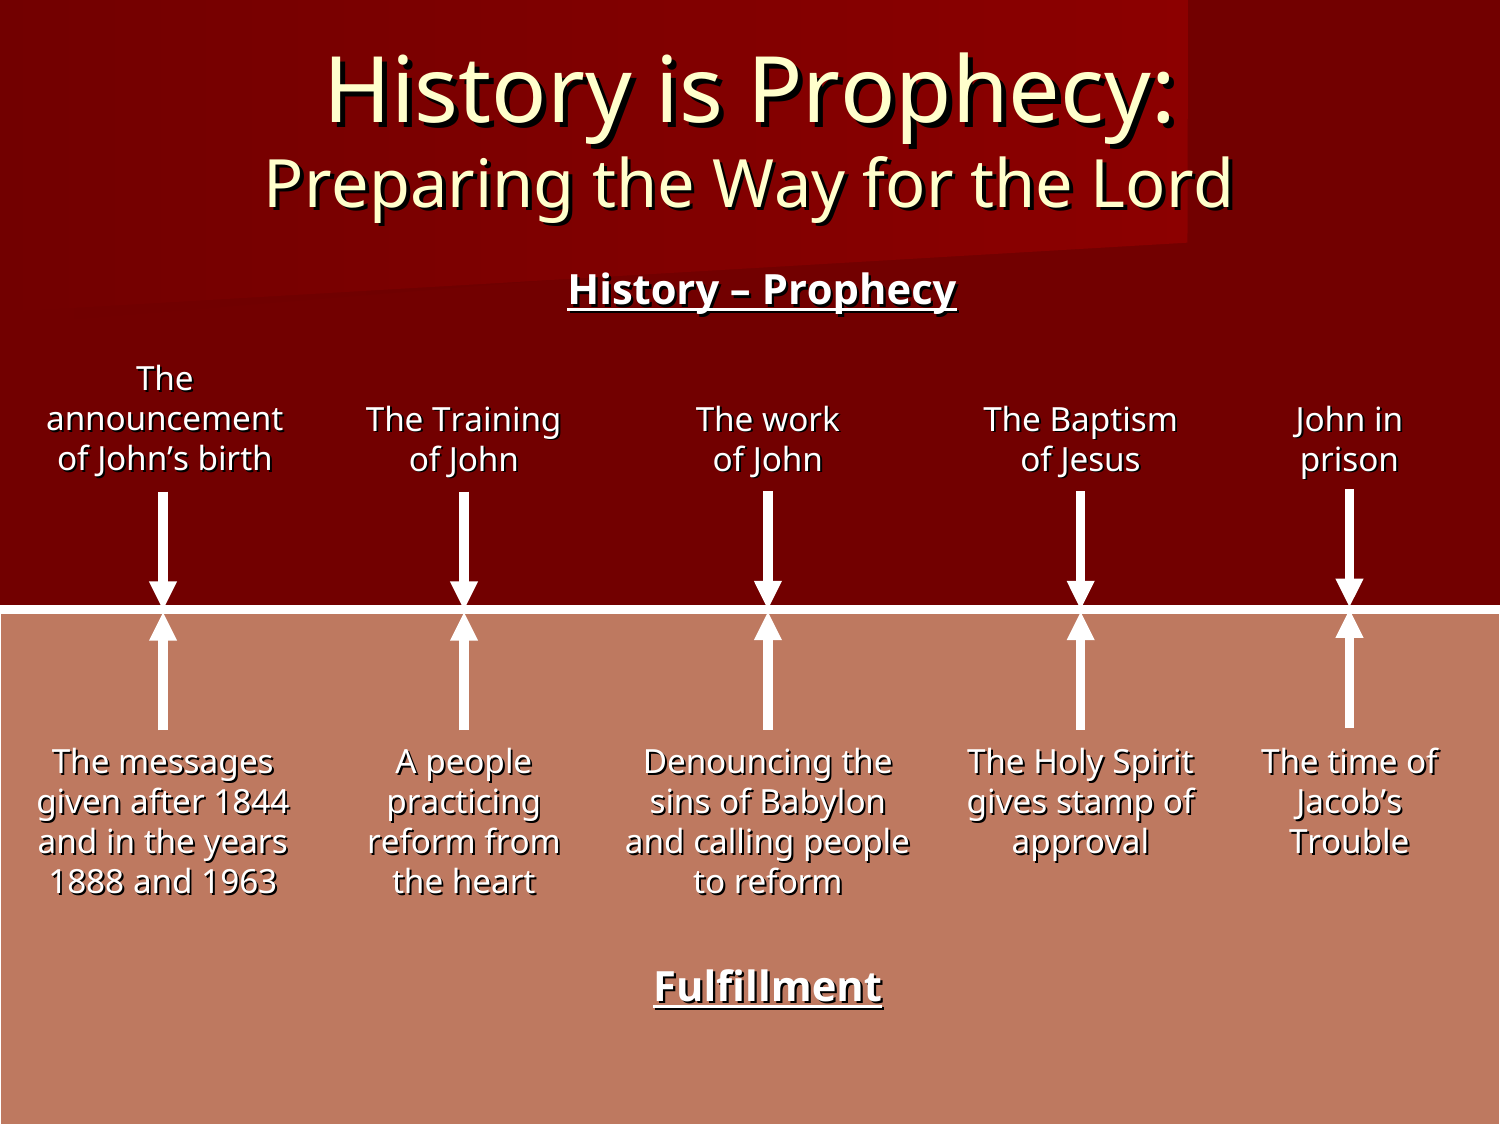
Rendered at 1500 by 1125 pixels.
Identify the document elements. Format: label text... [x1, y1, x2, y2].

text_box History – Prophecy [478, 255, 1046, 321]
text_box The time of Jacob’s Trouble [1228, 732, 1471, 868]
text_box The work of John [673, 390, 863, 486]
text_box [0, 614, 1500, 1125]
text_box The Holy Spirit gives stamp of approval [938, 732, 1223, 868]
text_box The announcement of John’s birth [15, 349, 316, 486]
text_box Fulfillment [537, 952, 998, 1018]
text_box A people practicing reform from the heart [334, 732, 594, 908]
text_box Denouncing the sins of Babylon and calling people to reform [608, 732, 928, 908]
text_box The messages given after 1844 and in the years 1888 and 1963 [15, 732, 311, 908]
text_box John in prison [1254, 390, 1445, 486]
title History is Prophecy: Preparing the Way for the Lord [0, 22, 1500, 229]
text_box The Baptism of Jesus [950, 390, 1211, 486]
text_box The Training of John [339, 390, 588, 486]
